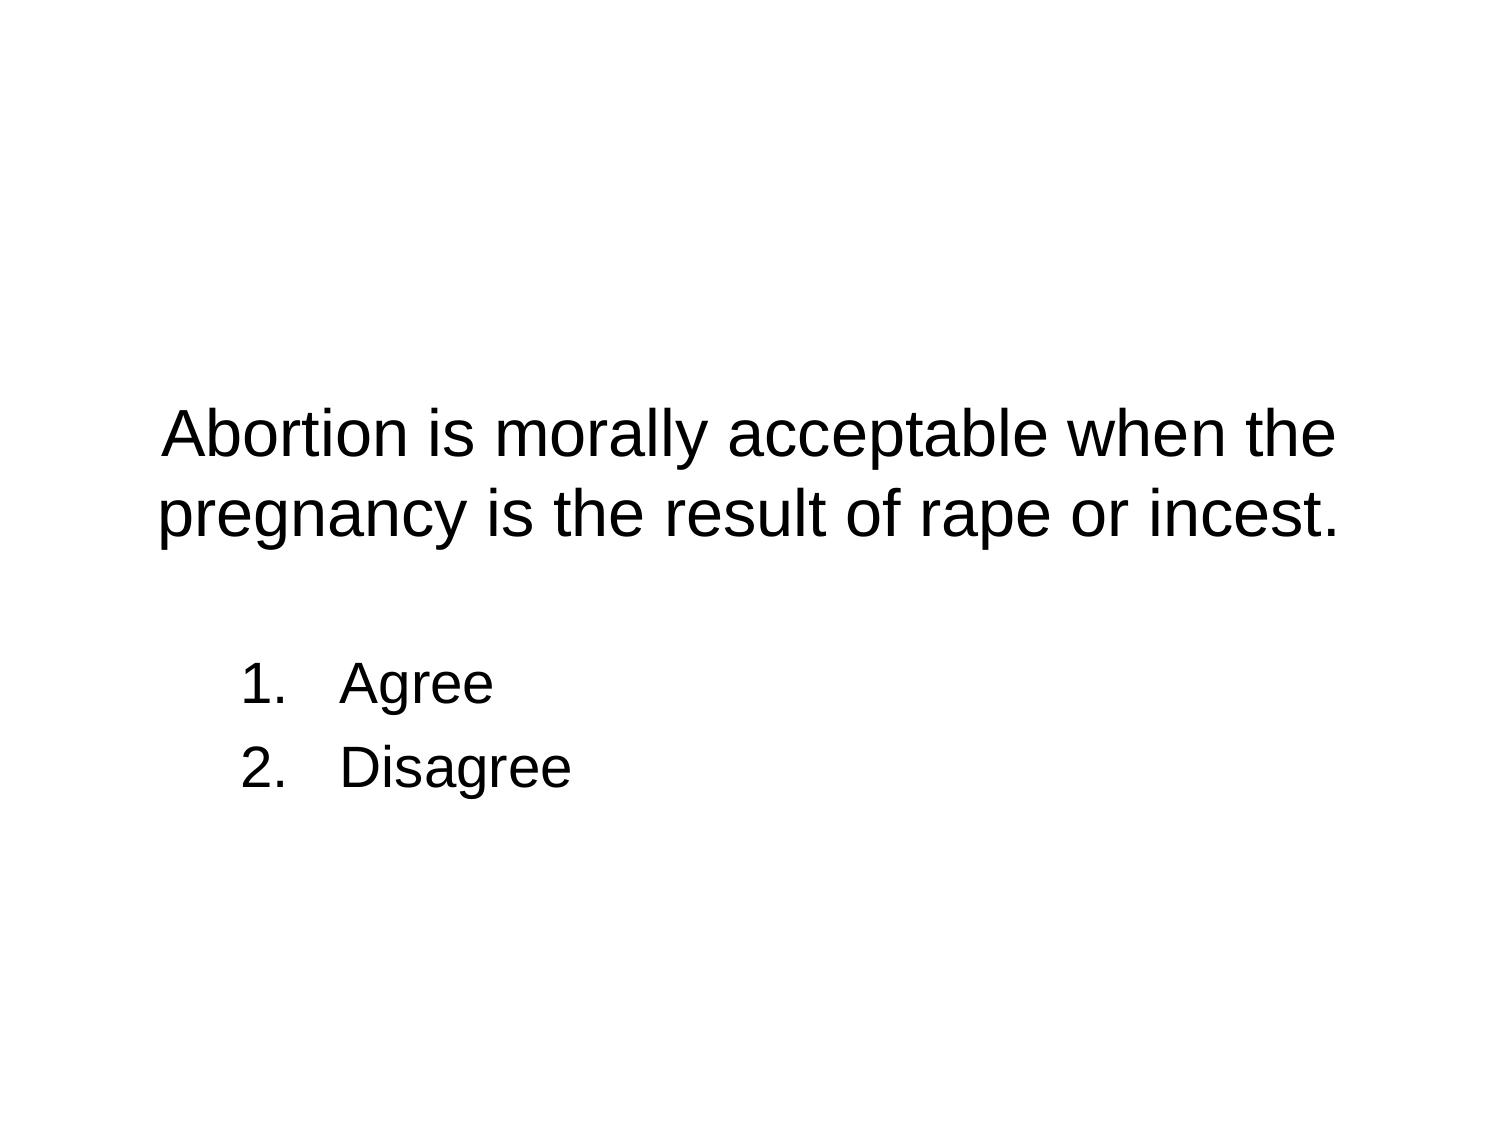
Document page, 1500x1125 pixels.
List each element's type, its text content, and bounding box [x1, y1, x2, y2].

subtitle Agree Disagree [225, 637, 1276, 925]
title Abortion is morally acceptable when the pregnancy is the result of rape or incest. [112, 349, 1388, 591]
